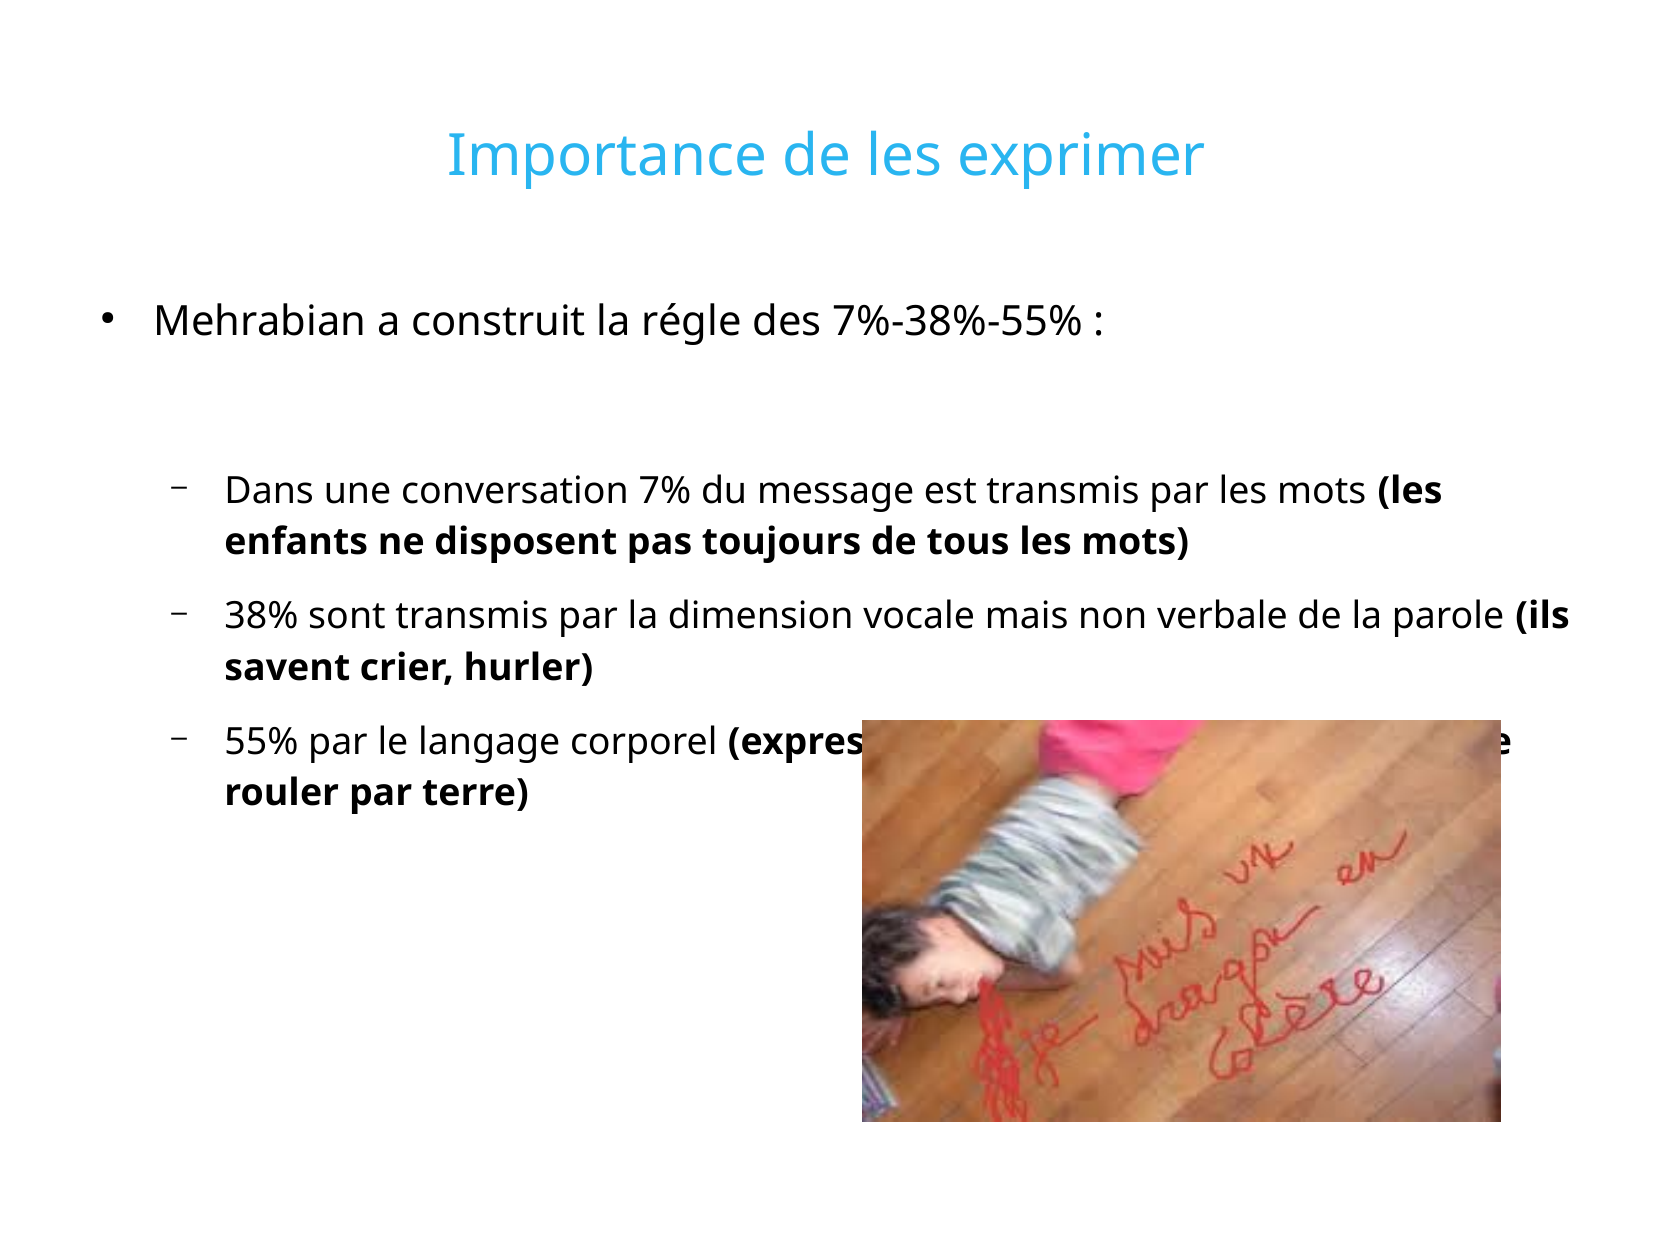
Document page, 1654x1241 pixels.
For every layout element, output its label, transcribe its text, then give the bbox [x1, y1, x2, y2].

title Importance de les exprimer [82, 49, 1571, 257]
list Mehrabian a construit la régle des 7%-38%-55% : Dans une conversation 7% du message est transmis par les mots (les enfants ne disposent pas toujours de tous les mots) 38% sont transmis par la dimension vocale mais non verbale de la parole (ils savent crier, hurler) 55% par le langage corporel (expressions faciales, gestes, postures : se rouler par terre) [82, 290, 1571, 1010]
picture [862, 720, 1501, 1123]
